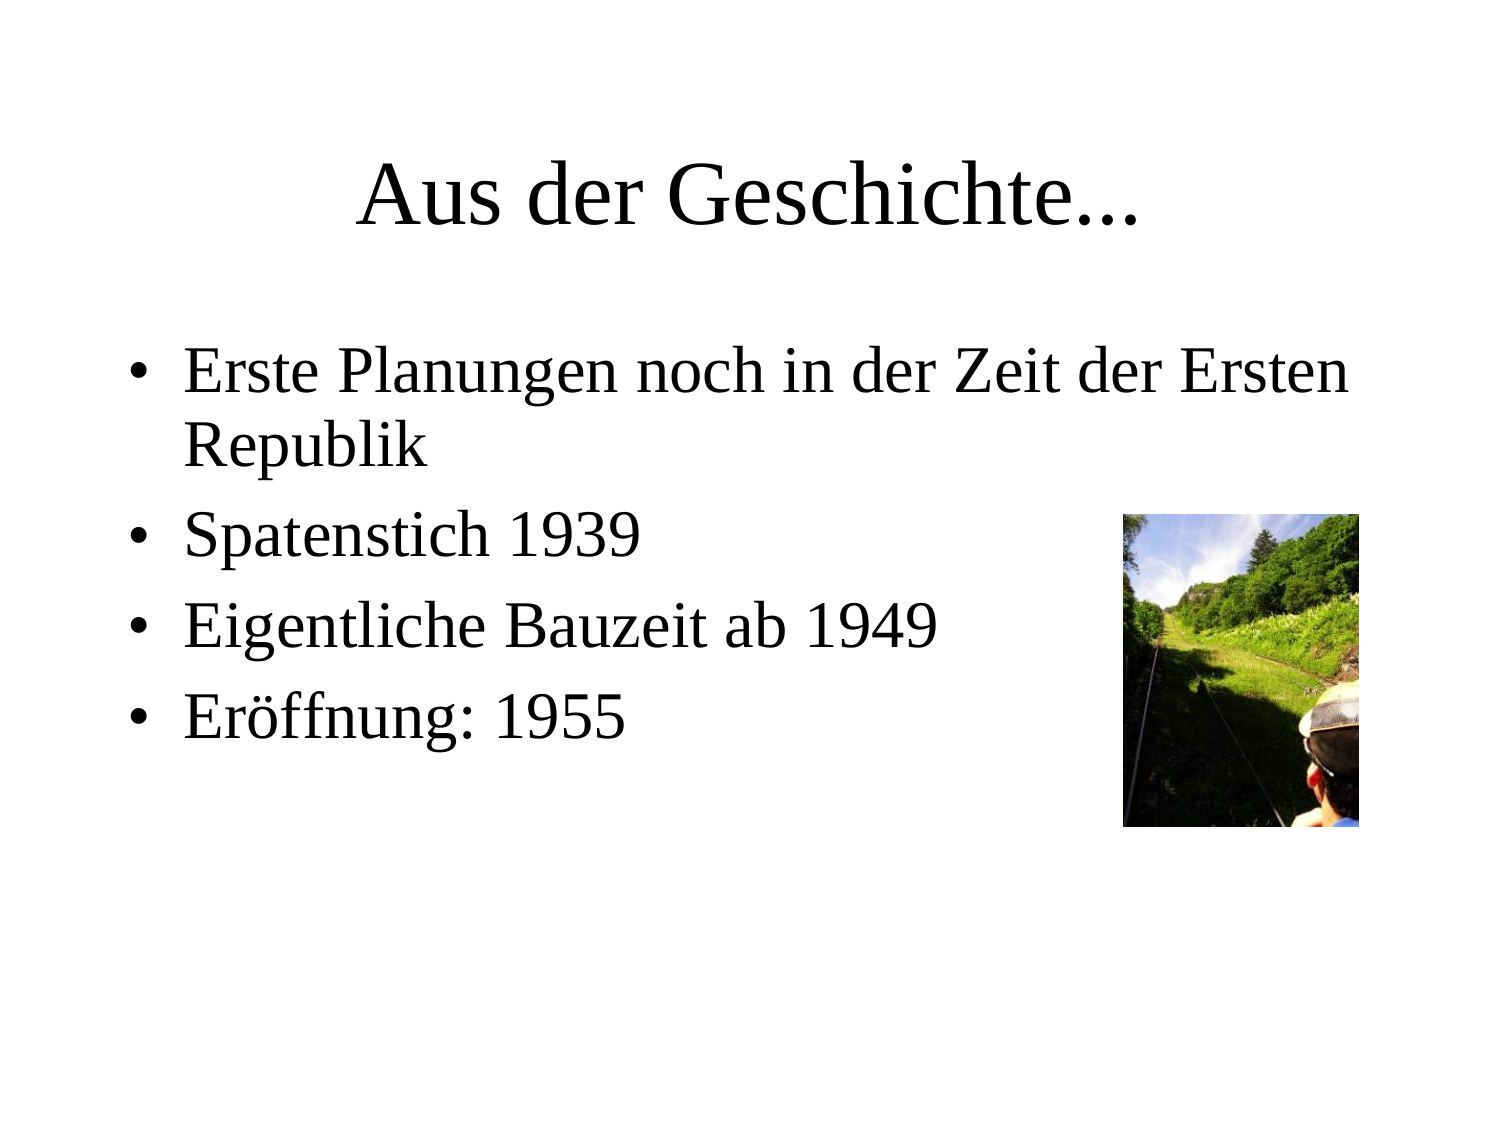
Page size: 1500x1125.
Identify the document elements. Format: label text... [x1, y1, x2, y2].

title Aus der Geschichte... [112, 99, 1388, 288]
list Erste Planungen noch in der Zeit der Ersten Republik Spatenstich 1939 Eigentliche Bauzeit ab 1949 Eröffnung: 1955 [112, 324, 1388, 1001]
picture [1123, 514, 1359, 827]
